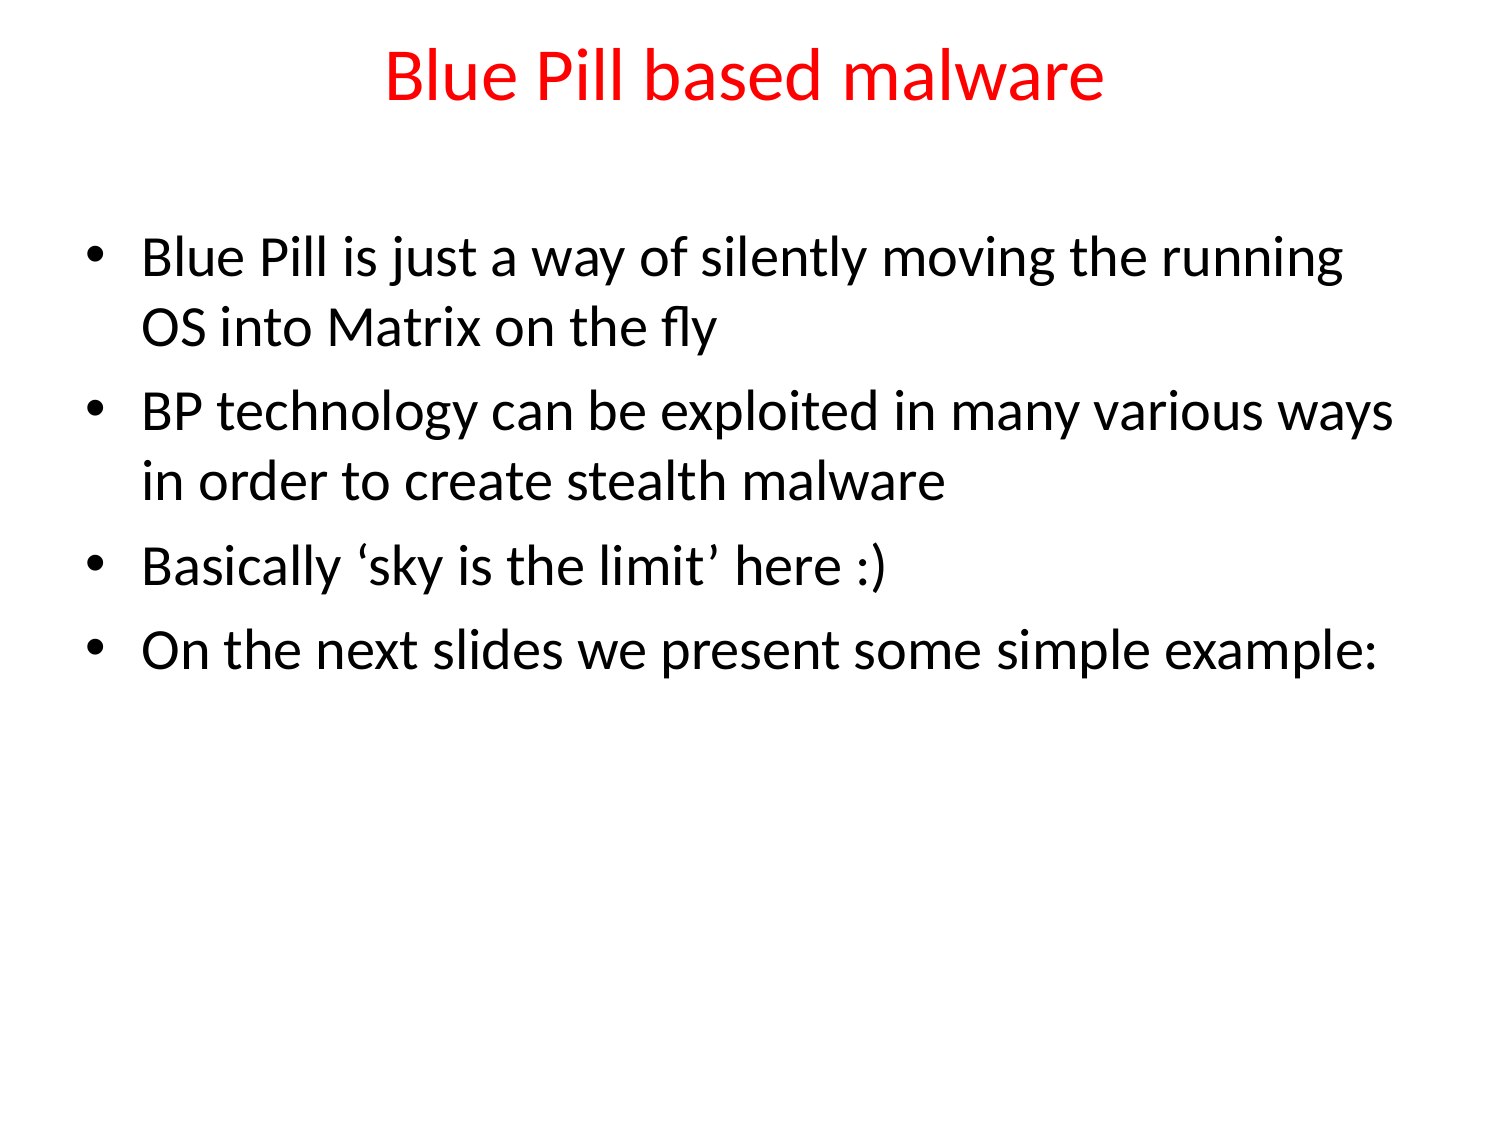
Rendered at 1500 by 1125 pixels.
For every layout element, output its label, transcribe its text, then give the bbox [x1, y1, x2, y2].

list Blue Pill is just a way of silently moving the running OS into Matrix on the fly BP technology can be exploited in many various ways in order to create stealth malware Basically ‘sky is the limit’ here :) On the next slides we present some simple example: [70, 210, 1421, 954]
title Blue Pill based malware [70, 0, 1421, 141]
